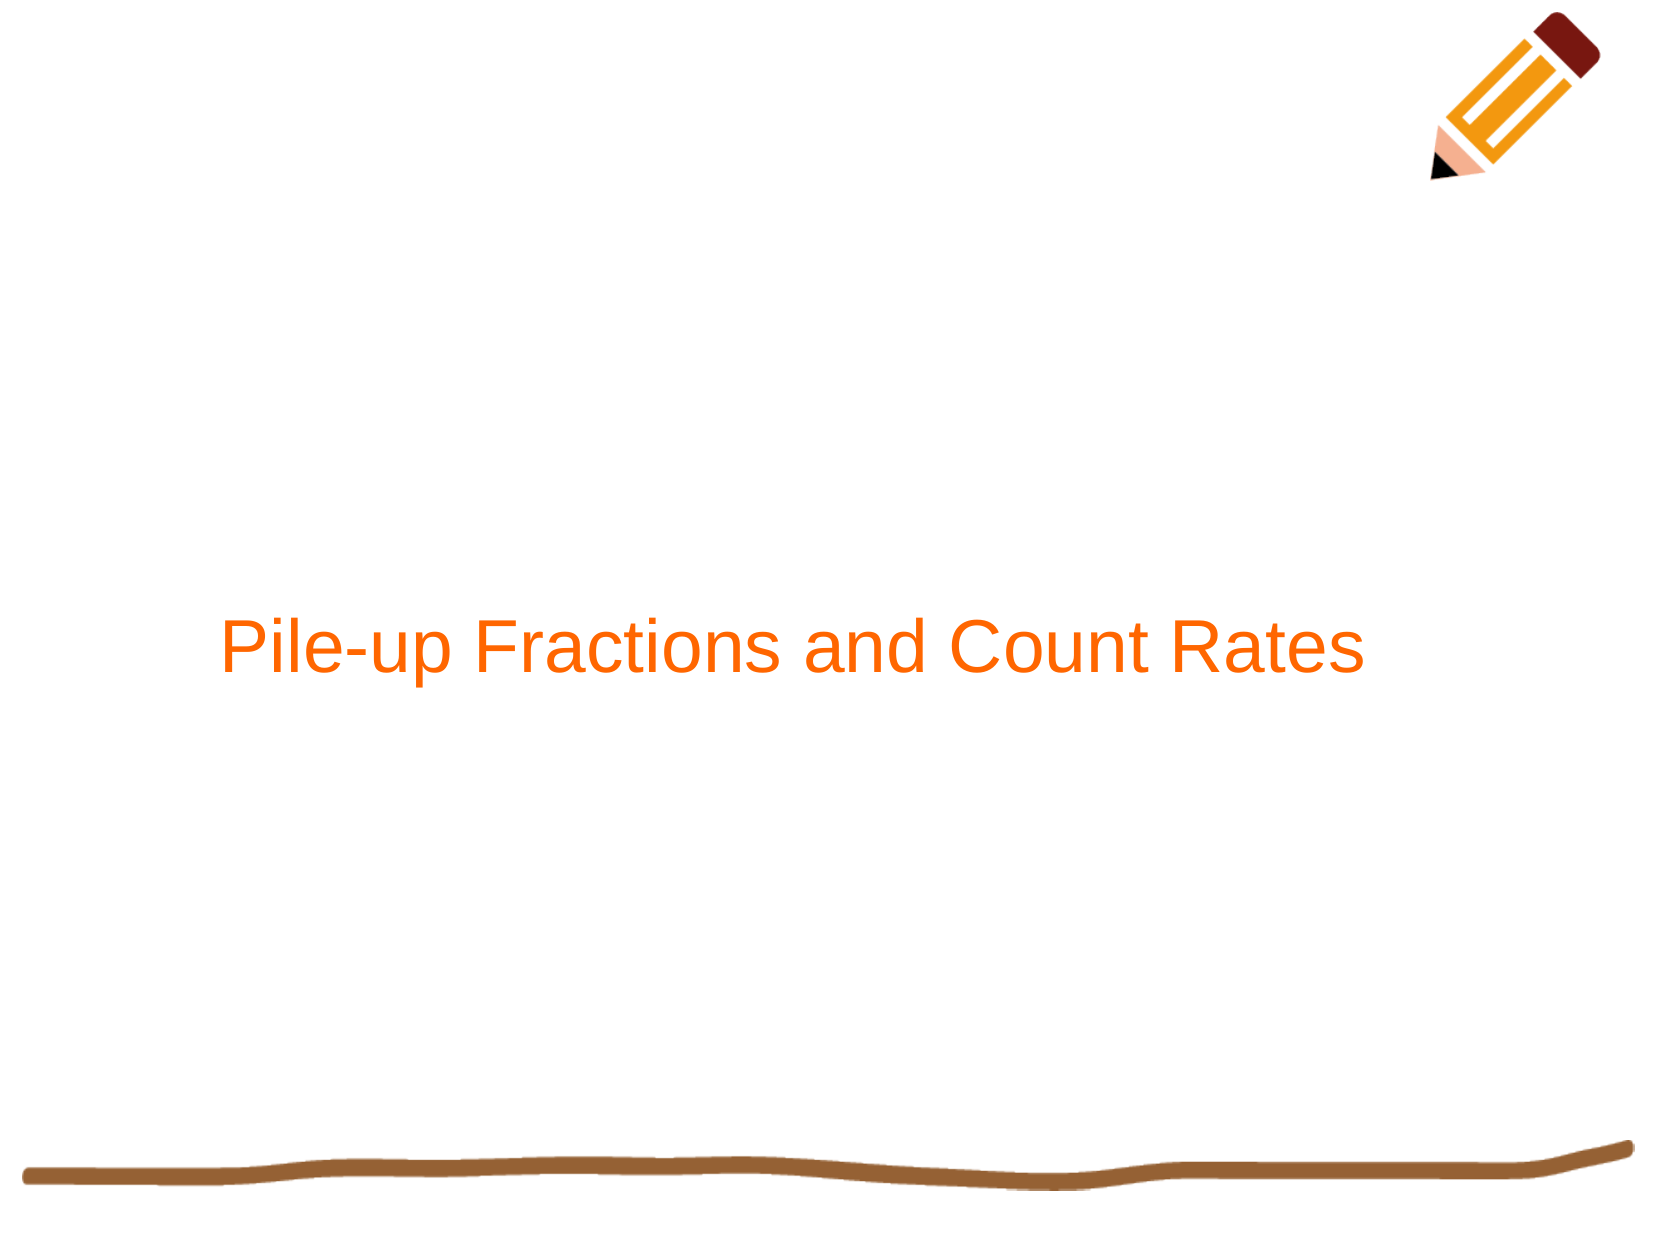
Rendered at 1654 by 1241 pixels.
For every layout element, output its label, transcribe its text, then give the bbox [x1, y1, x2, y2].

picture [22, 1140, 1635, 1191]
picture [1430, 12, 1601, 181]
title Pile-up Fractions and Count Rates [120, 585, 1467, 708]
